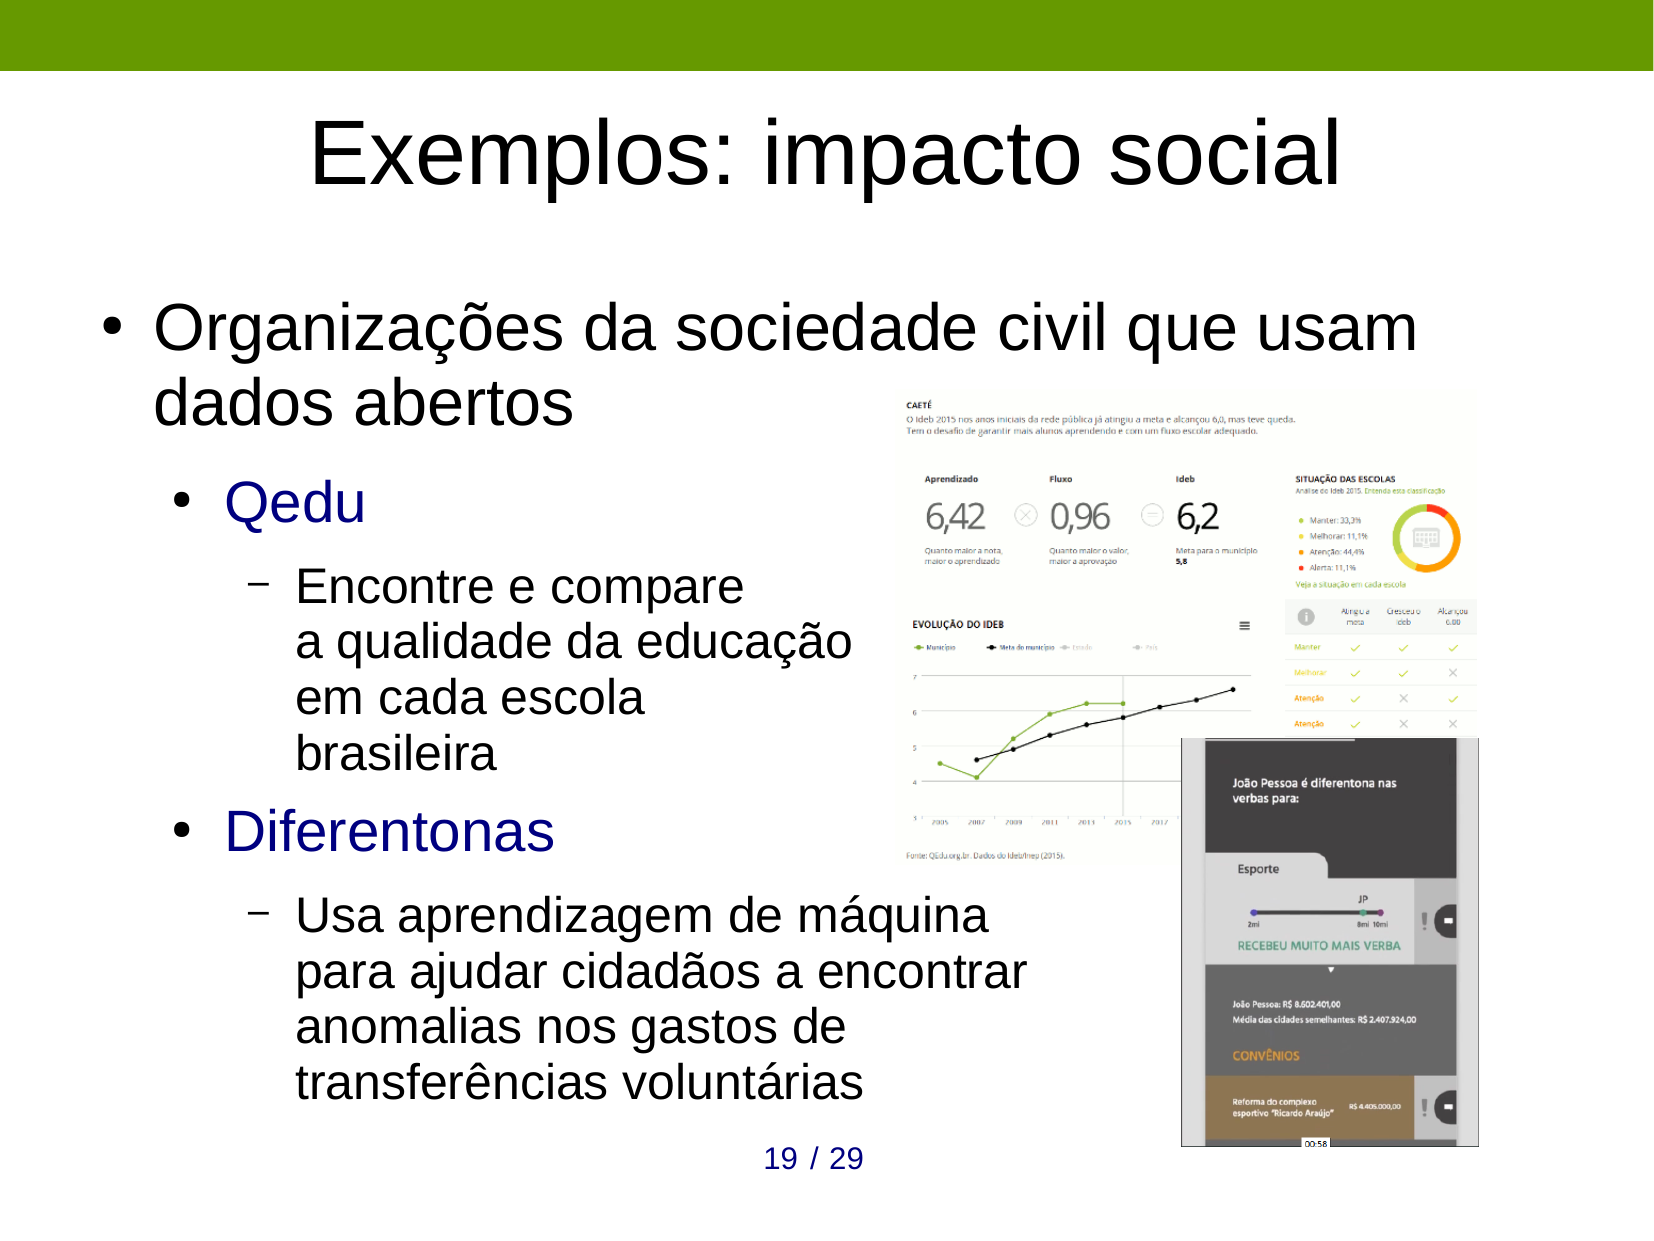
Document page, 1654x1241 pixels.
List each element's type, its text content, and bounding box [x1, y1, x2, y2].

text_box <número> [640, 1135, 814, 1193]
title / [779, 1135, 851, 1184]
picture [1181, 738, 1479, 1147]
text_box 29 [814, 1135, 920, 1185]
list Organizações da sociedade civil que usam dados abertos Qedu Encontre e compare a qualidade da educação em cada escola brasileira Diferentonas Usa aprendizagem de máquina para ajudar cidadãos a encontrar anomalias nos gastos de transferências voluntárias [82, 290, 1571, 1135]
title Exemplos: impacto social [82, 49, 1571, 257]
